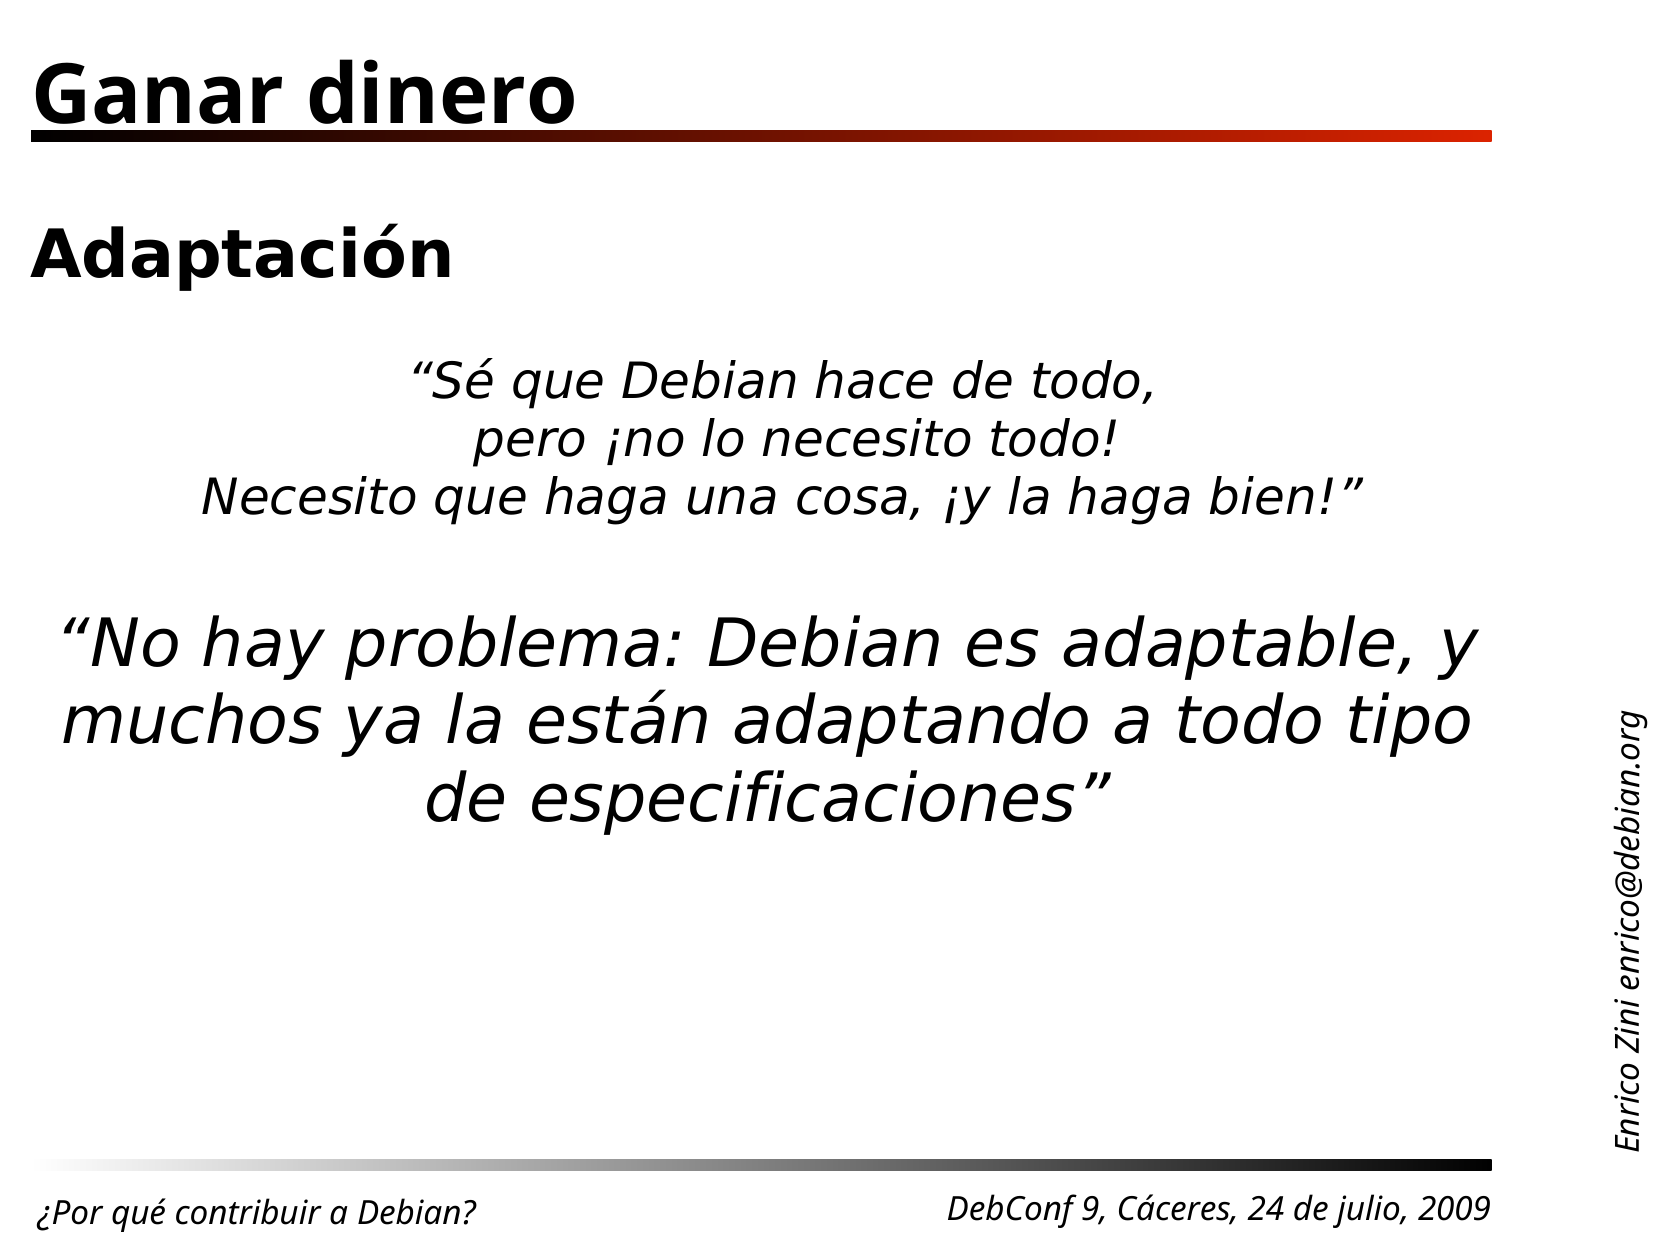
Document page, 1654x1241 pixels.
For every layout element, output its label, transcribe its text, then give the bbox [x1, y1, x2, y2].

text_box Ganar dinero [31, 34, 1438, 168]
text_box Adaptación “Sé que Debian hace de todo, pero ¡no lo necesito todo! Necesito que haga una cosa, ¡y la haga bien!” “No hay problema: Debian es adaptable, y muchos ya la están adaptando a todo tipo de especificaciones” [30, 215, 1507, 1089]
